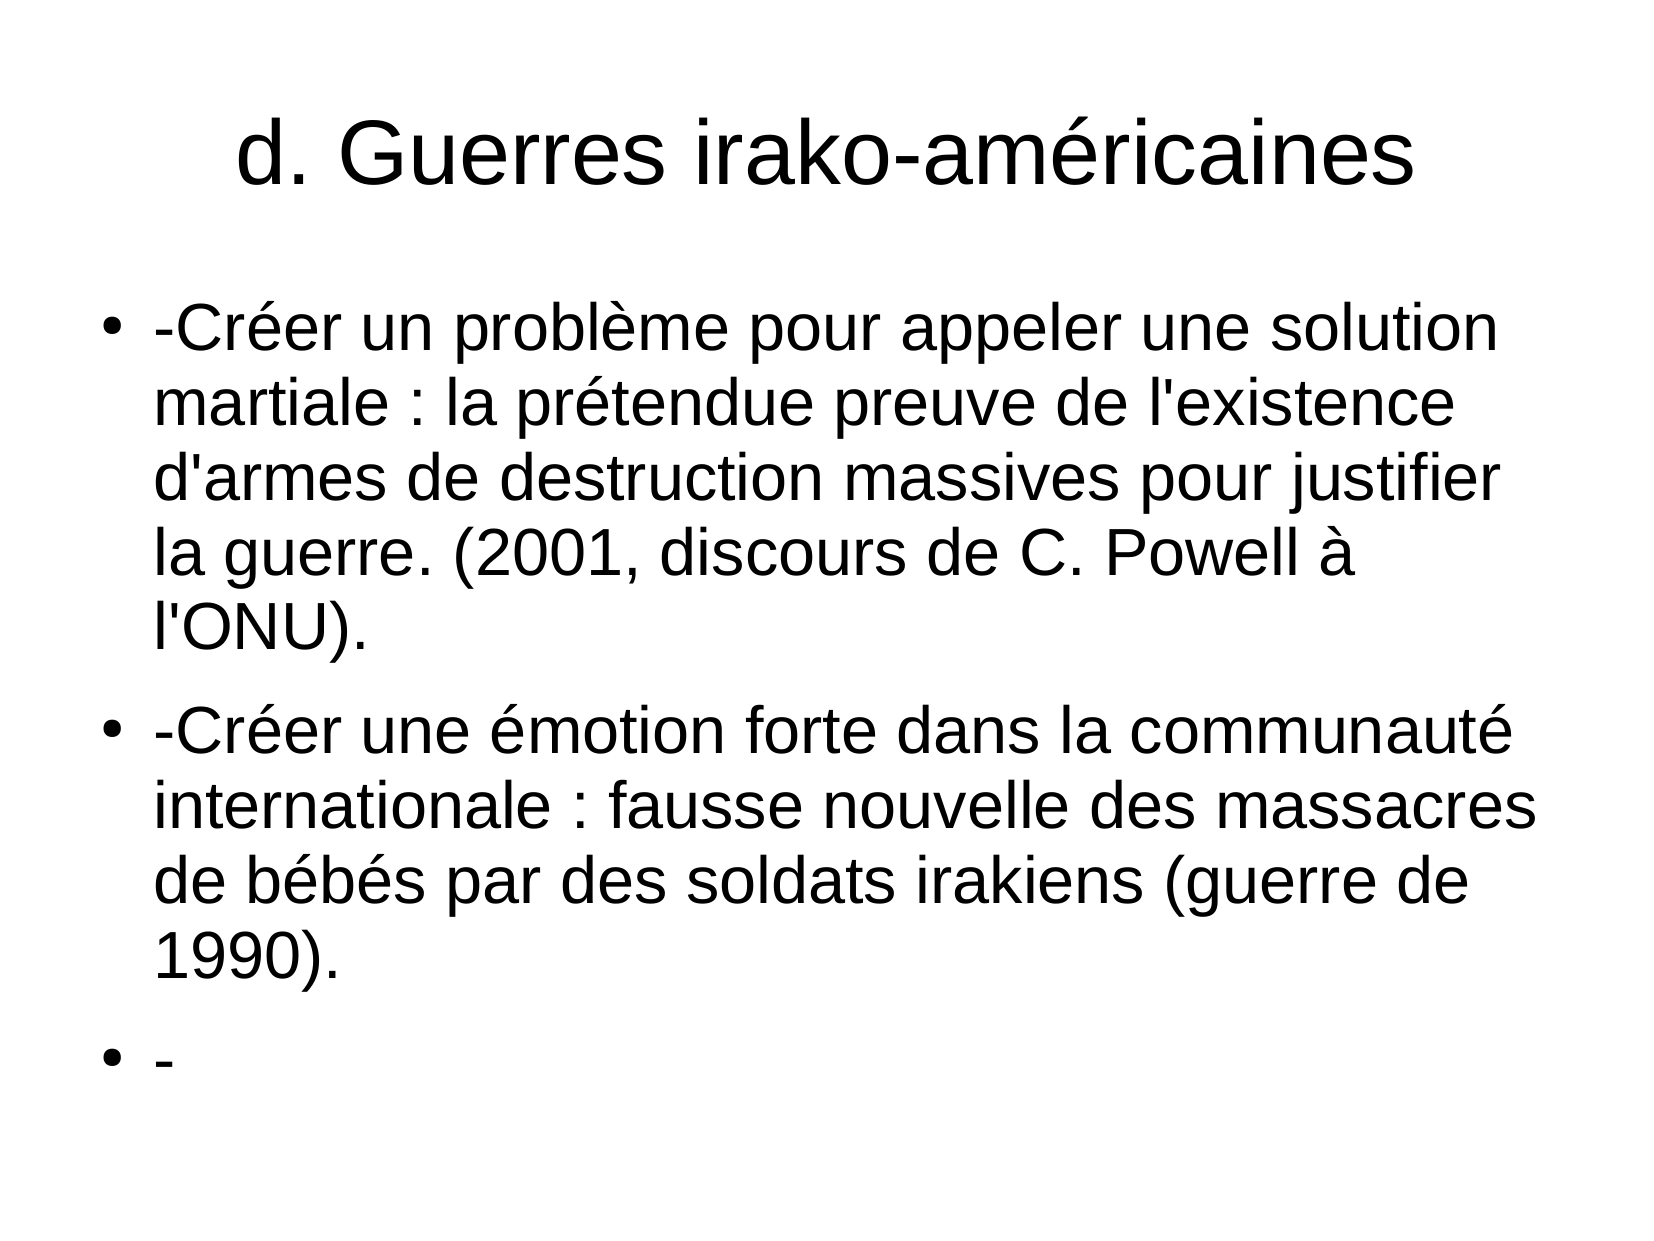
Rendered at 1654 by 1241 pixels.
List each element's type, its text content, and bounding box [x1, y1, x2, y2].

title d. Guerres irako-américaines [82, 49, 1571, 257]
list -Créer un problème pour appeler une solution martiale : la prétendue preuve de l'existence d'armes de destruction massives pour justifier la guerre. (2001, discours de C. Powell à l'ONU). -Créer une émotion forte dans la communauté internationale : fausse nouvelle des massacres de bébés par des soldats irakiens (guerre de 1990). - [82, 290, 1571, 1097]
